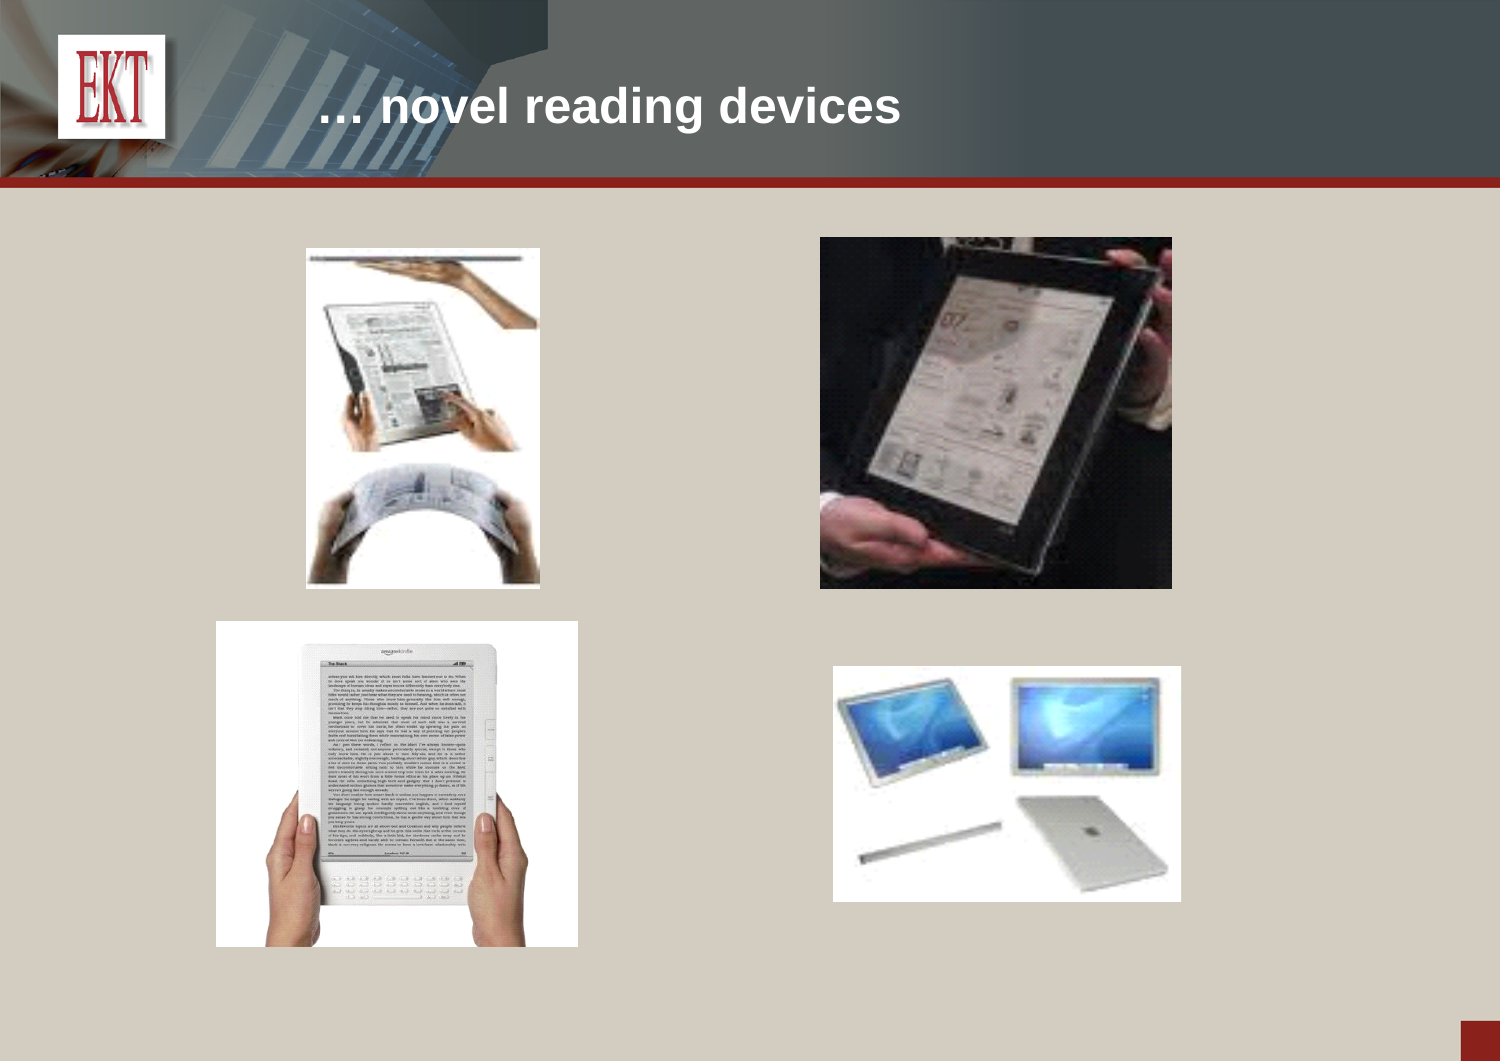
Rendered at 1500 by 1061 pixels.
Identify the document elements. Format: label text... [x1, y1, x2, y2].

title … novel reading devices [301, 42, 1426, 165]
picture [0, 0, 1500, 1061]
